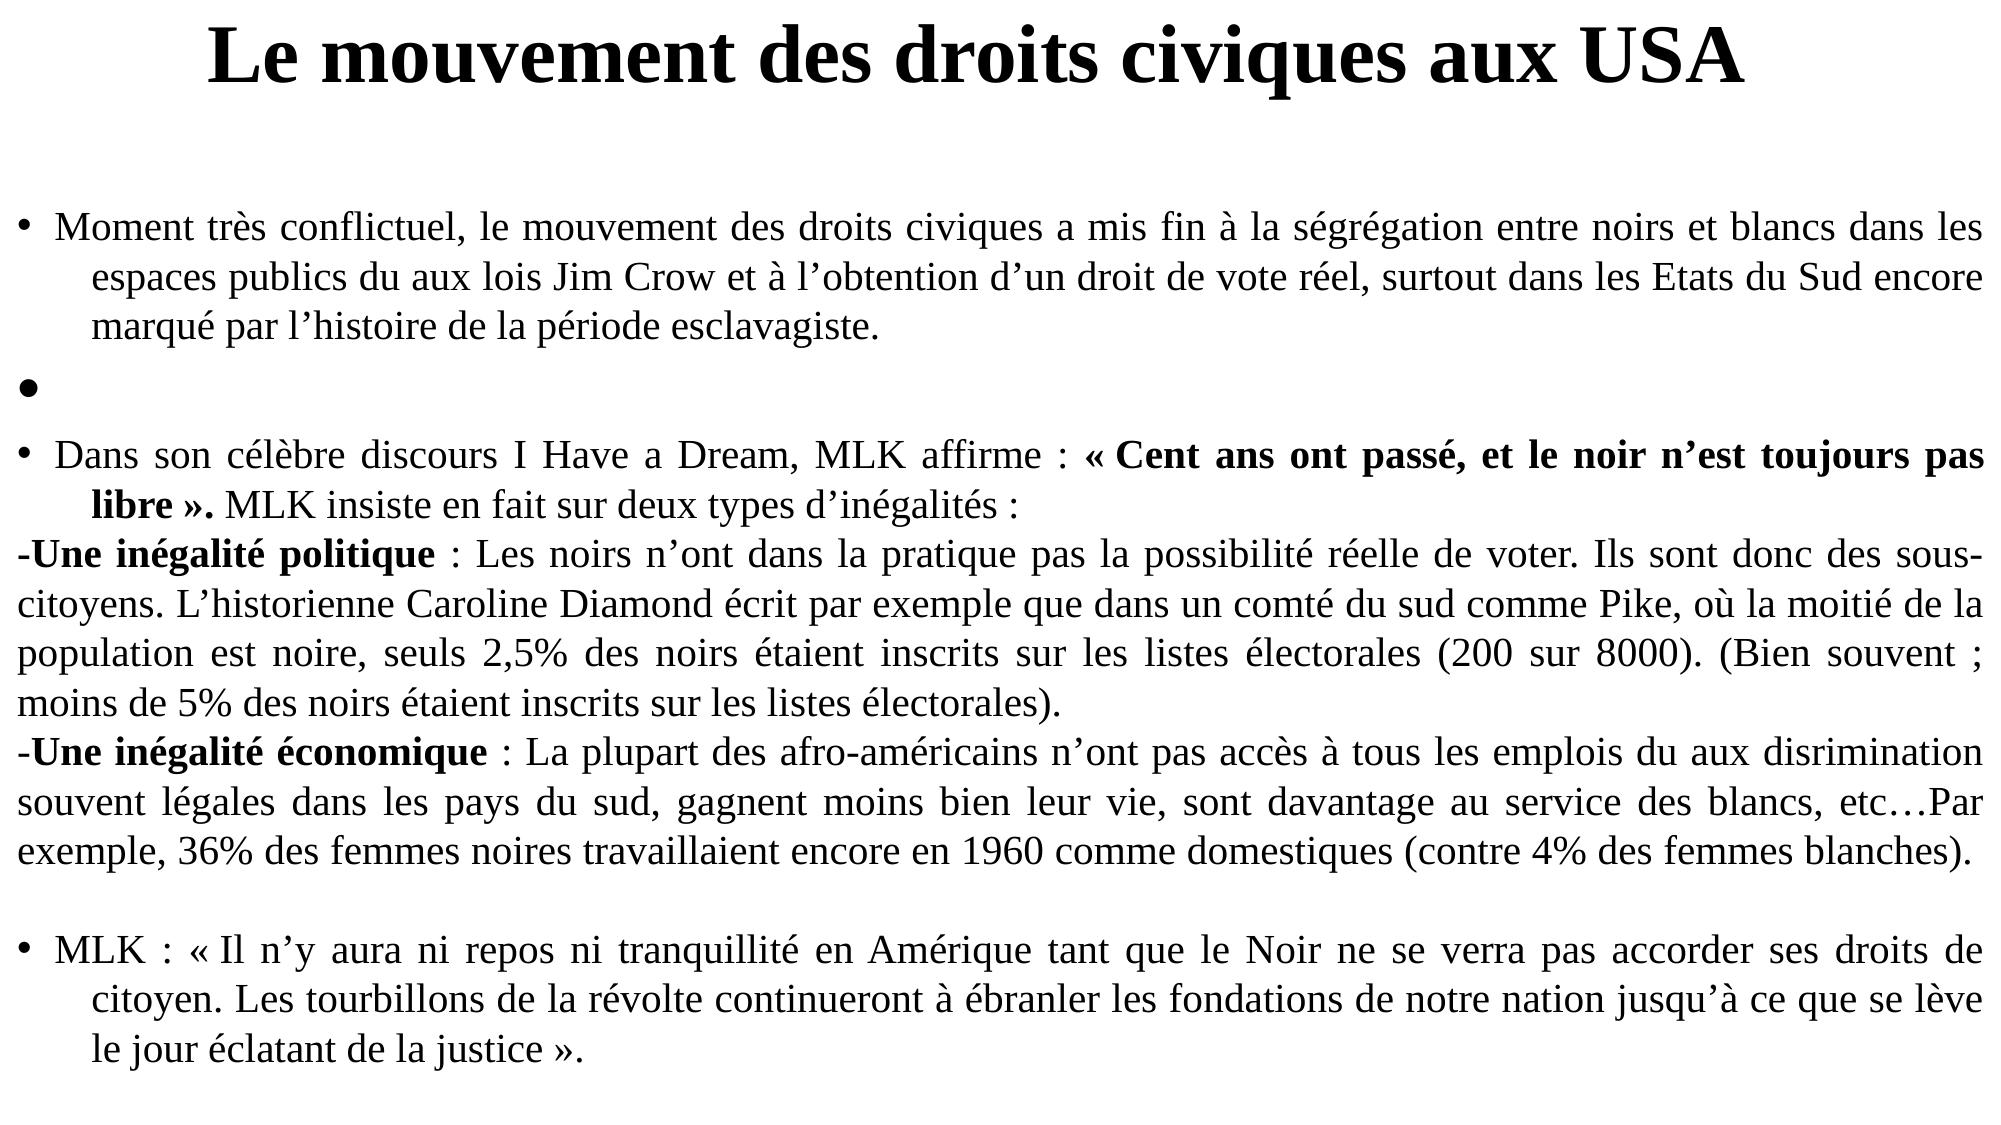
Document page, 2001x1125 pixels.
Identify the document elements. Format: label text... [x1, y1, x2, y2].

title Le mouvement des droits civiques aux USA [46, 0, 1908, 112]
list Moment très conflictuel, le mouvement des droits civiques a mis fin à la ségrégation entre noirs et blancs dans les espaces publics du aux lois Jim Crow et à l’obtention d’un droit de vote réel, surtout dans les Etats du Sud encore marqué par l’histoire de la période esclavagiste. Dans son célèbre discours I Have a Dream, MLK affirme : « Cent ans ont passé, et le noir n’est toujours pas libre ». MLK insiste en fait sur deux types d’inégalités : -Une inégalité politique : Les noirs n’ont dans la pratique pas la possibilité réelle de voter. Ils sont donc des sous-citoyens. L’historienne Caroline Diamond écrit par exemple que dans un comté du sud comme Pike, où la moitié de la population est noire, seuls 2,5% des noirs étaient inscrits sur les listes électorales (200 sur 8000). (Bien souvent ; moins de 5% des noirs étaient inscrits sur les listes électorales). -Une inégalité économique : La plupart des afro-américains n’ont pas accès à tous les emplois du aux disrimination souvent légales dans les pays du sud, gagnent moins bien leur vie, sont davantage au service des blancs, etc…Par exemple, 36% des femmes noires travaillaient encore en 1960 comme domestiques (contre 4% des femmes blanches). MLK : « Il n’y aura ni repos ni tranquillité en Amérique tant que le Noir ne se verra pas accorder ses droits de citoyen. Les tourbillons de la révolte continueront à ébranler les fondations de notre nation jusqu’à ce que se lève le jour éclatant de la justice ». [2, 192, 2000, 1125]
